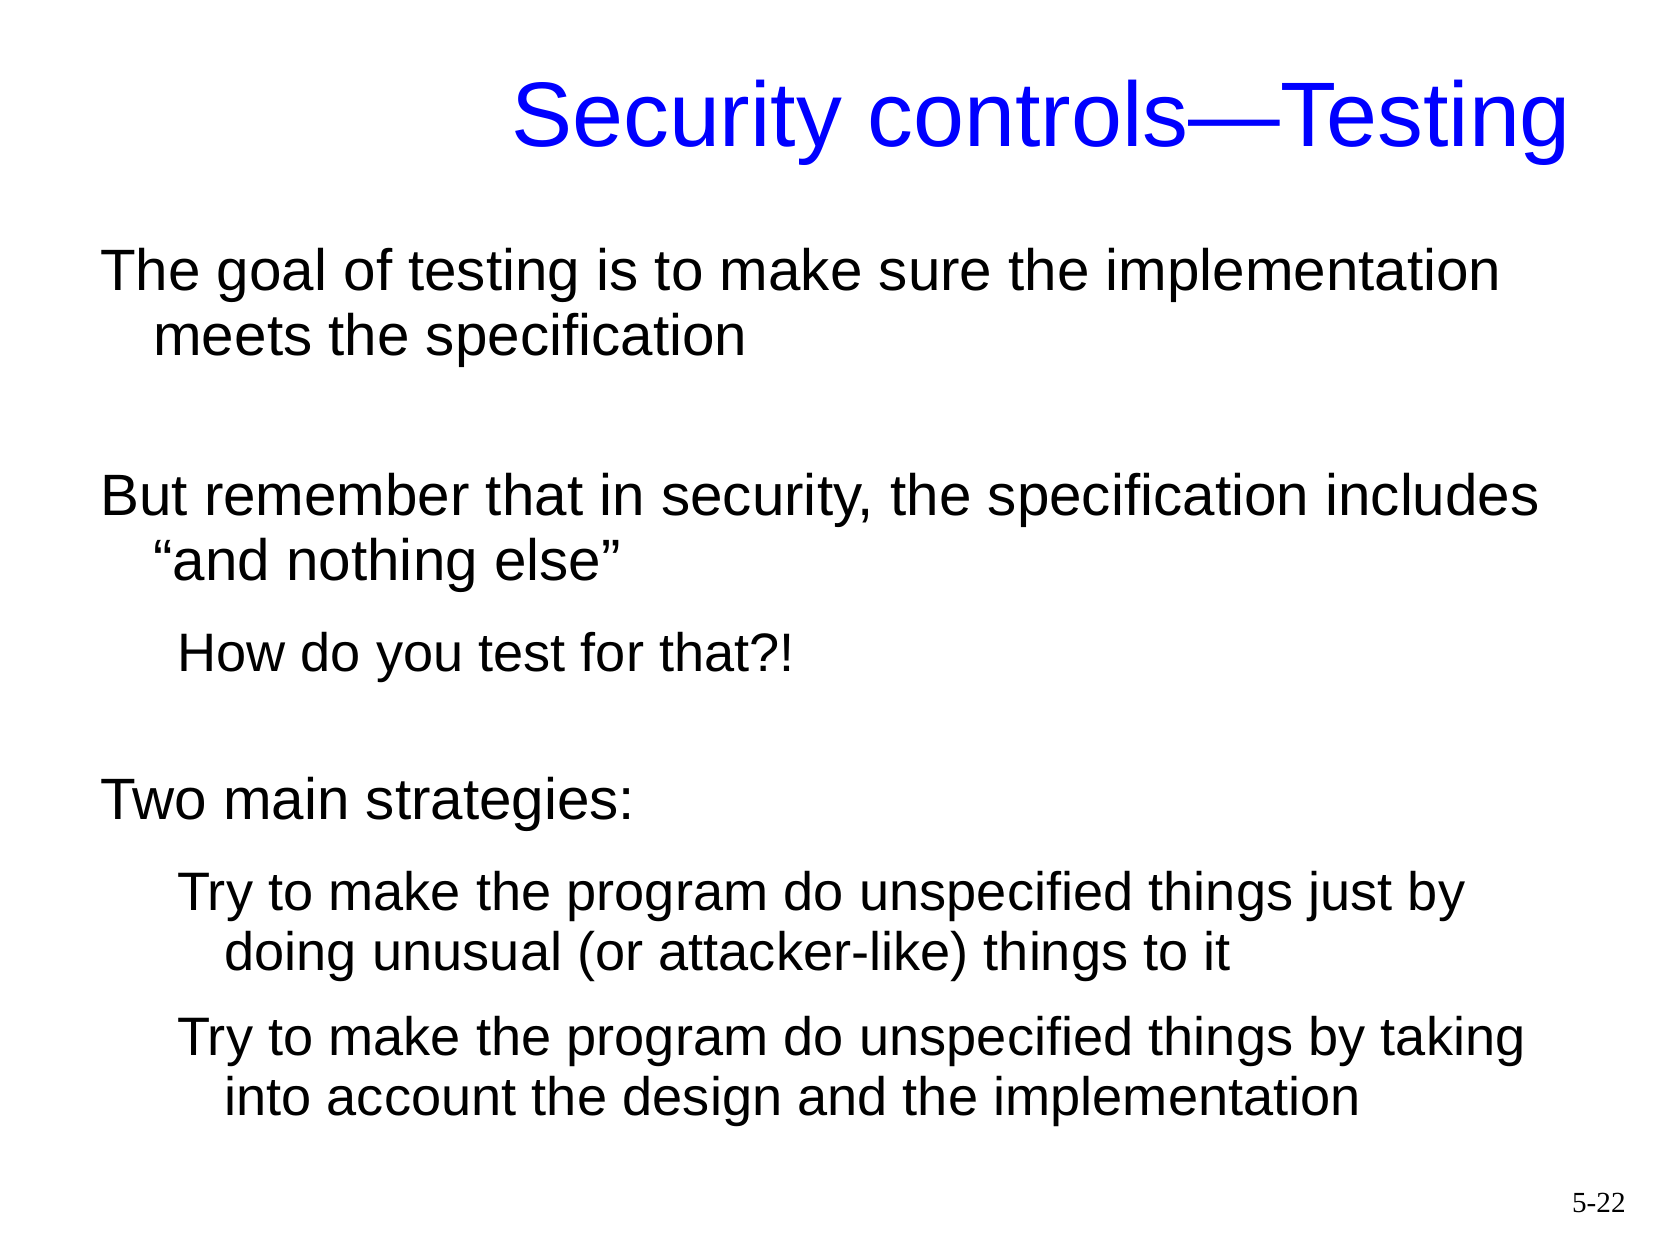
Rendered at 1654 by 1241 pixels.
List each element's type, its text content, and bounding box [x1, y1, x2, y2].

title Security controls—Testing [84, 18, 1573, 211]
list The goal of testing is to make sure the implementation meets the specification But remember that in security, the specification includes “and nothing else” How do you test for that?! Two main strategies: Try to make the program do unspecified things just by doing unusual (or attacker-like) things to it Try to make the program do unspecified things by taking into account the design and the implementation [82, 237, 1571, 1156]
